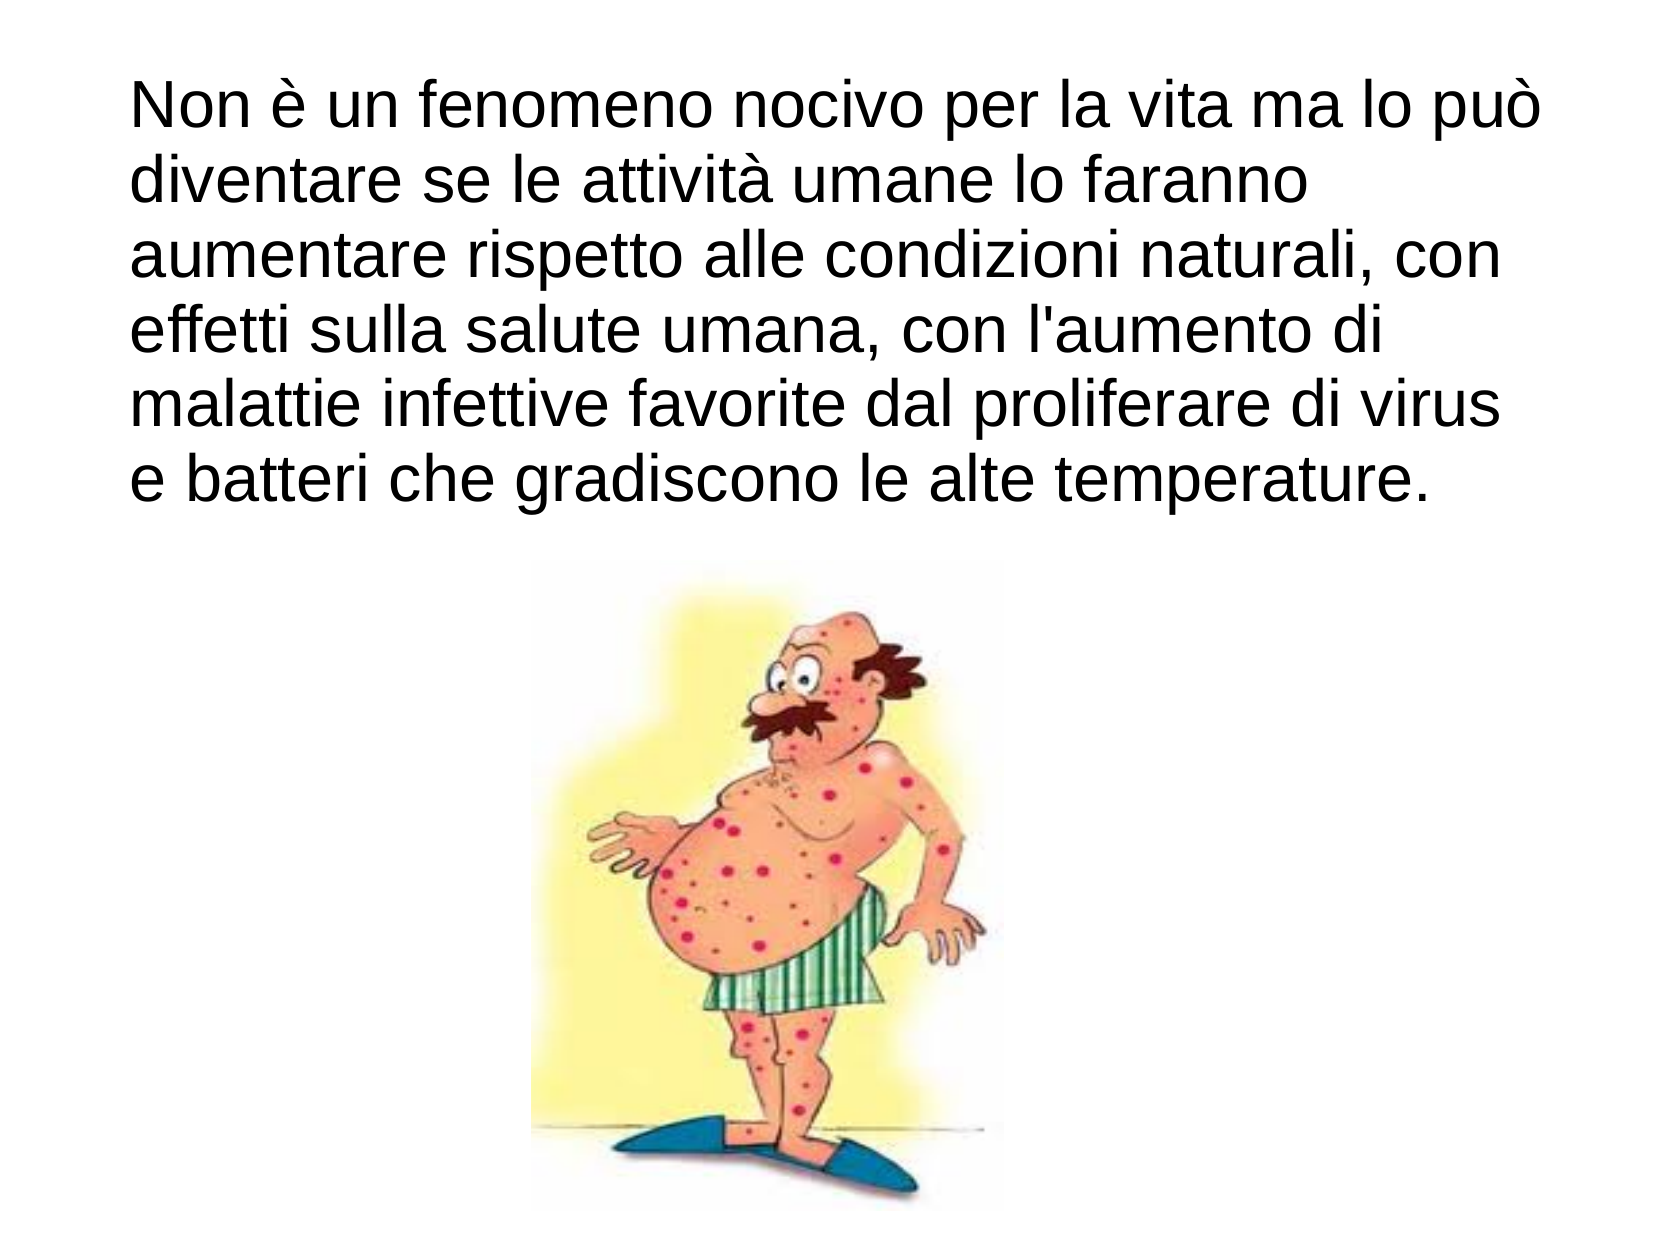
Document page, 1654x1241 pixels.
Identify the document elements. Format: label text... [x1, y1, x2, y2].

picture [531, 560, 1004, 1211]
list Non è un fenomeno nocivo per la vita ma lo può diventare se le attività umane lo faranno aumentare rispetto alle condizioni naturali, con effetti sulla salute umana, con l'aumento di malattie infettive favorite dal proliferare di virus e batteri che gradiscono le alte temperature. [59, 67, 1548, 886]
